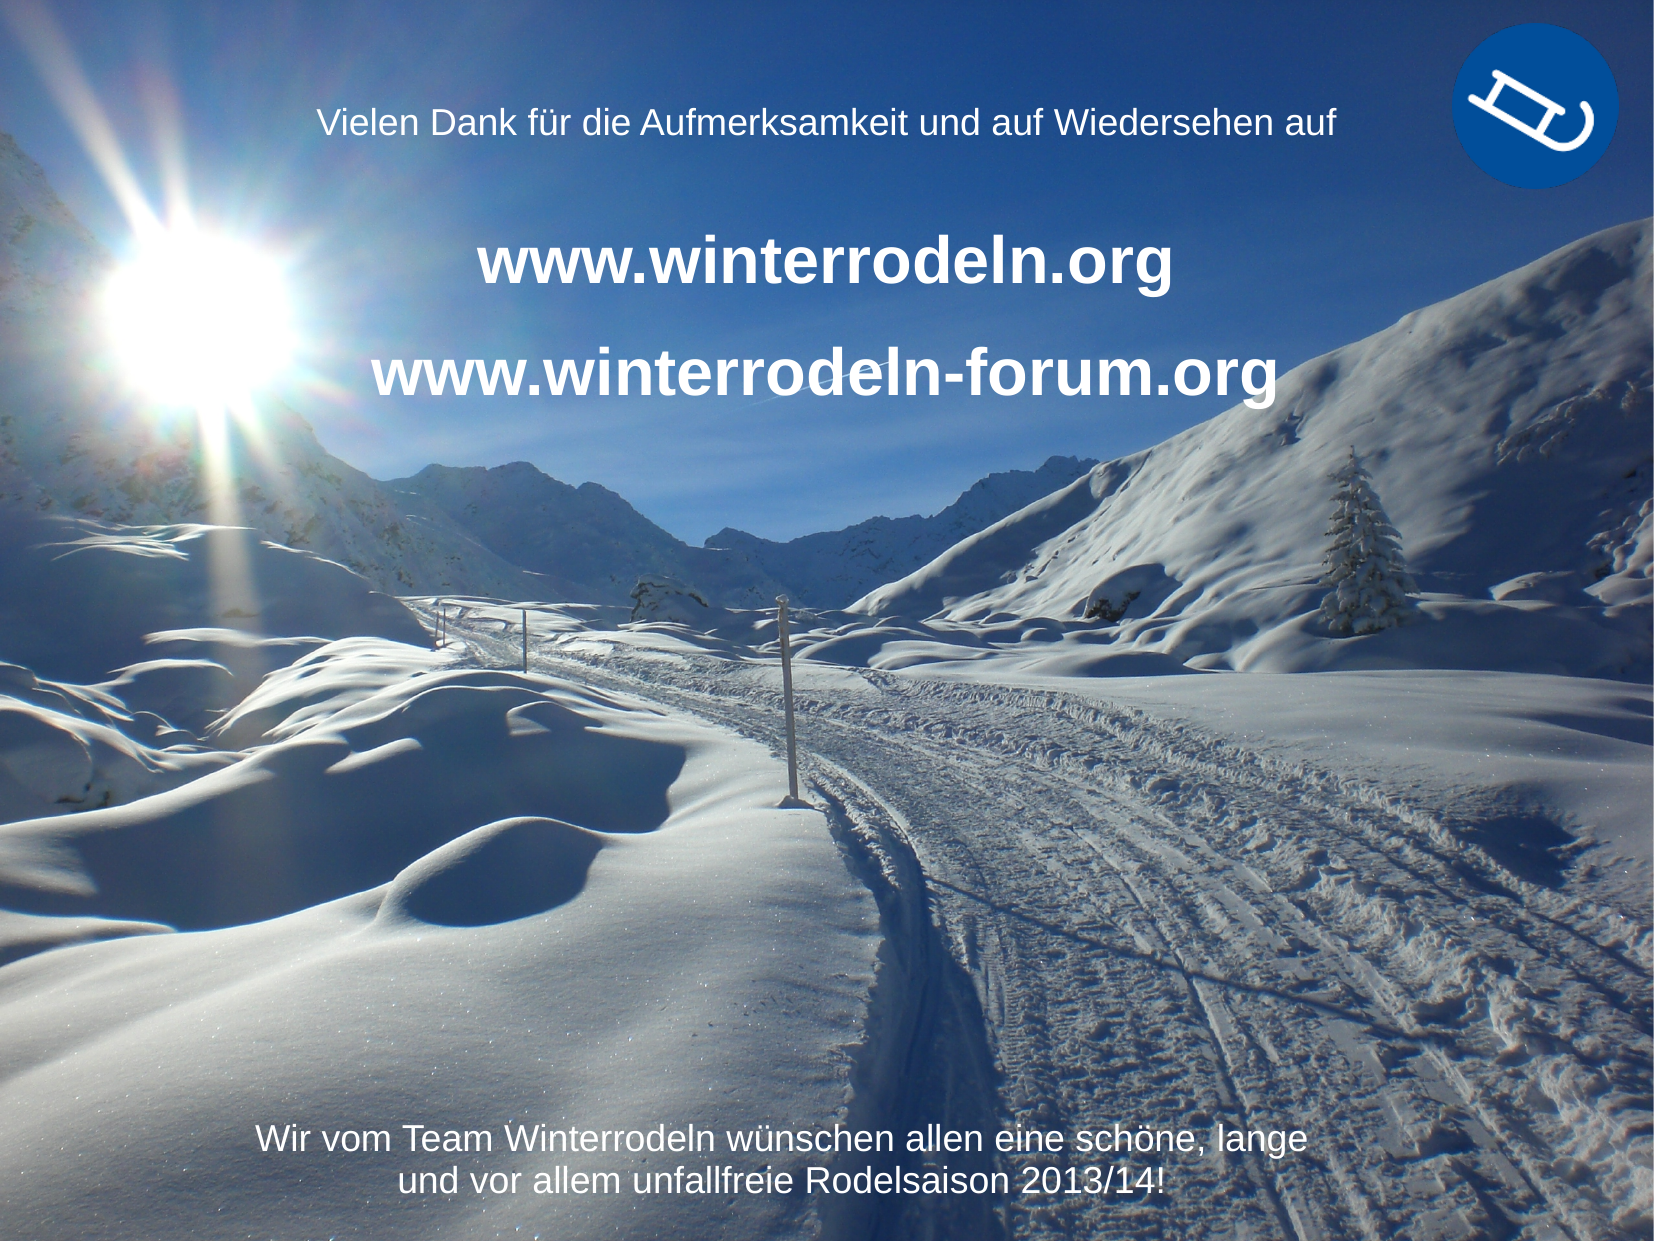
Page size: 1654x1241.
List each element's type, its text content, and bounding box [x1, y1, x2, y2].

text_box Wir vom Team Winterrodeln wünschen allen eine schöne, lange und vor allem unfallfreie Rodelsaison 2013/14! [240, 1109, 1335, 1209]
picture [0, 0, 1654, 1241]
text_box Vielen Dank für die Aufmerksamkeit und auf Wiedersehen auf www.winterrodeln.org www.winterrodeln-forum.org [301, 94, 1353, 418]
